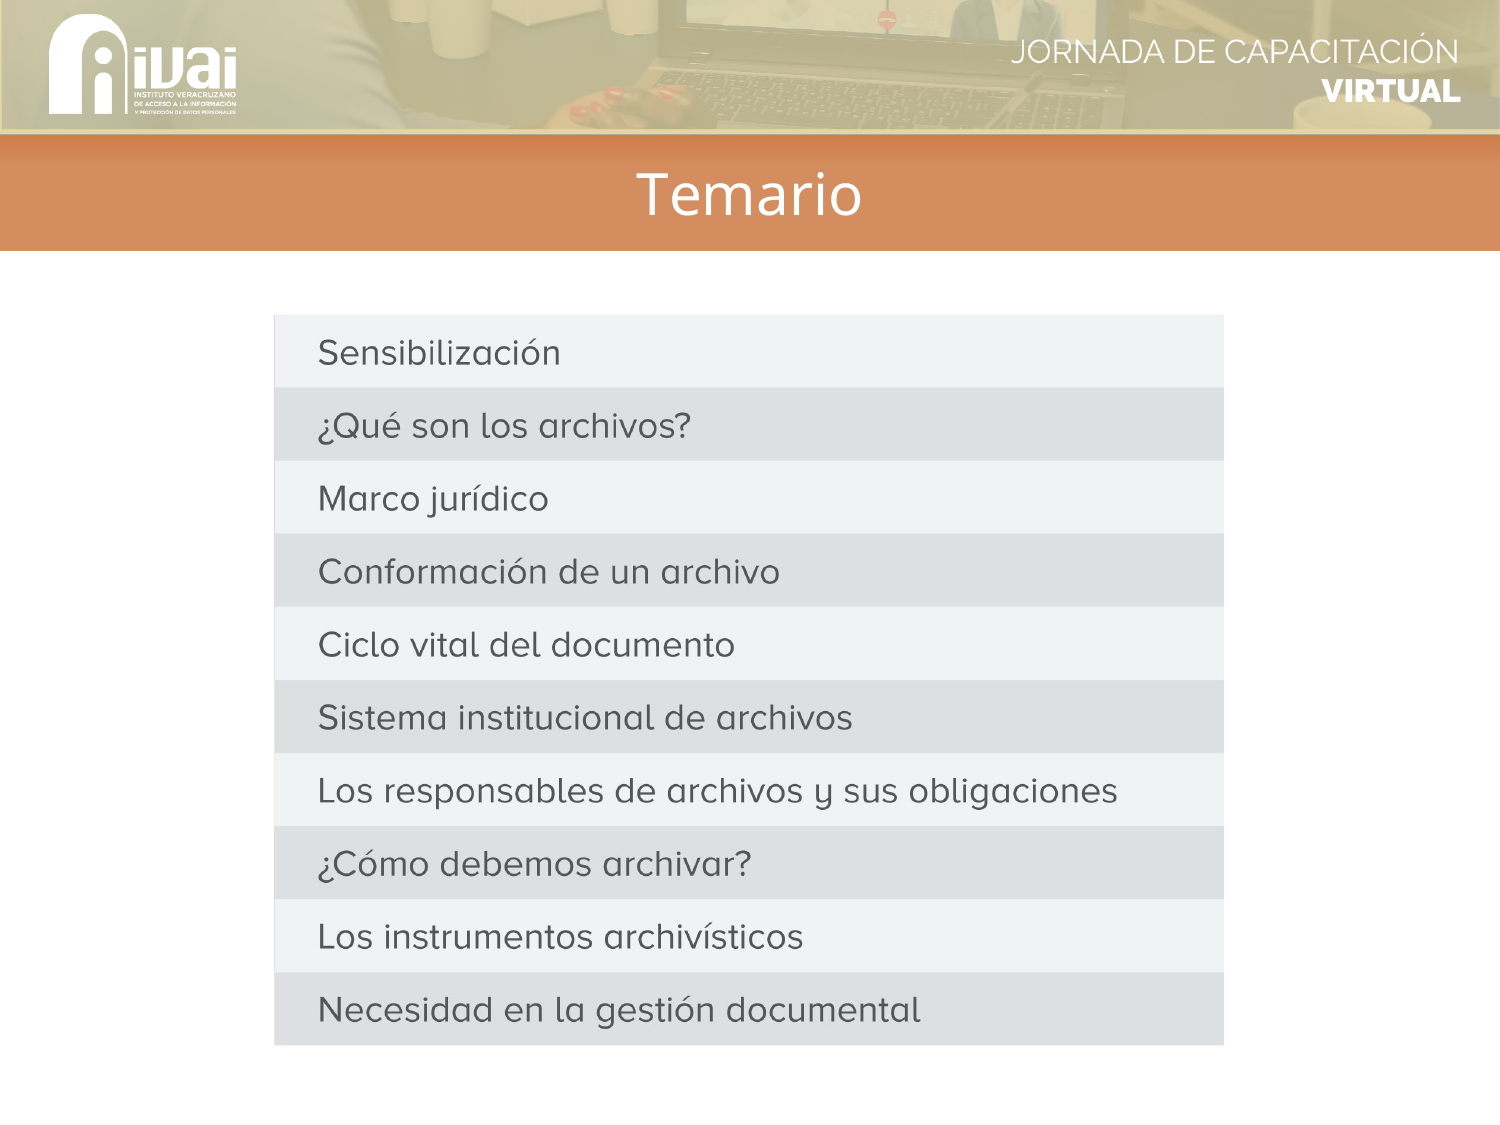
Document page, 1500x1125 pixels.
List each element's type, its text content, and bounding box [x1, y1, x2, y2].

text_box Temario [610, 149, 890, 236]
picture [274, 279, 1225, 1094]
picture [0, 135, 1500, 251]
